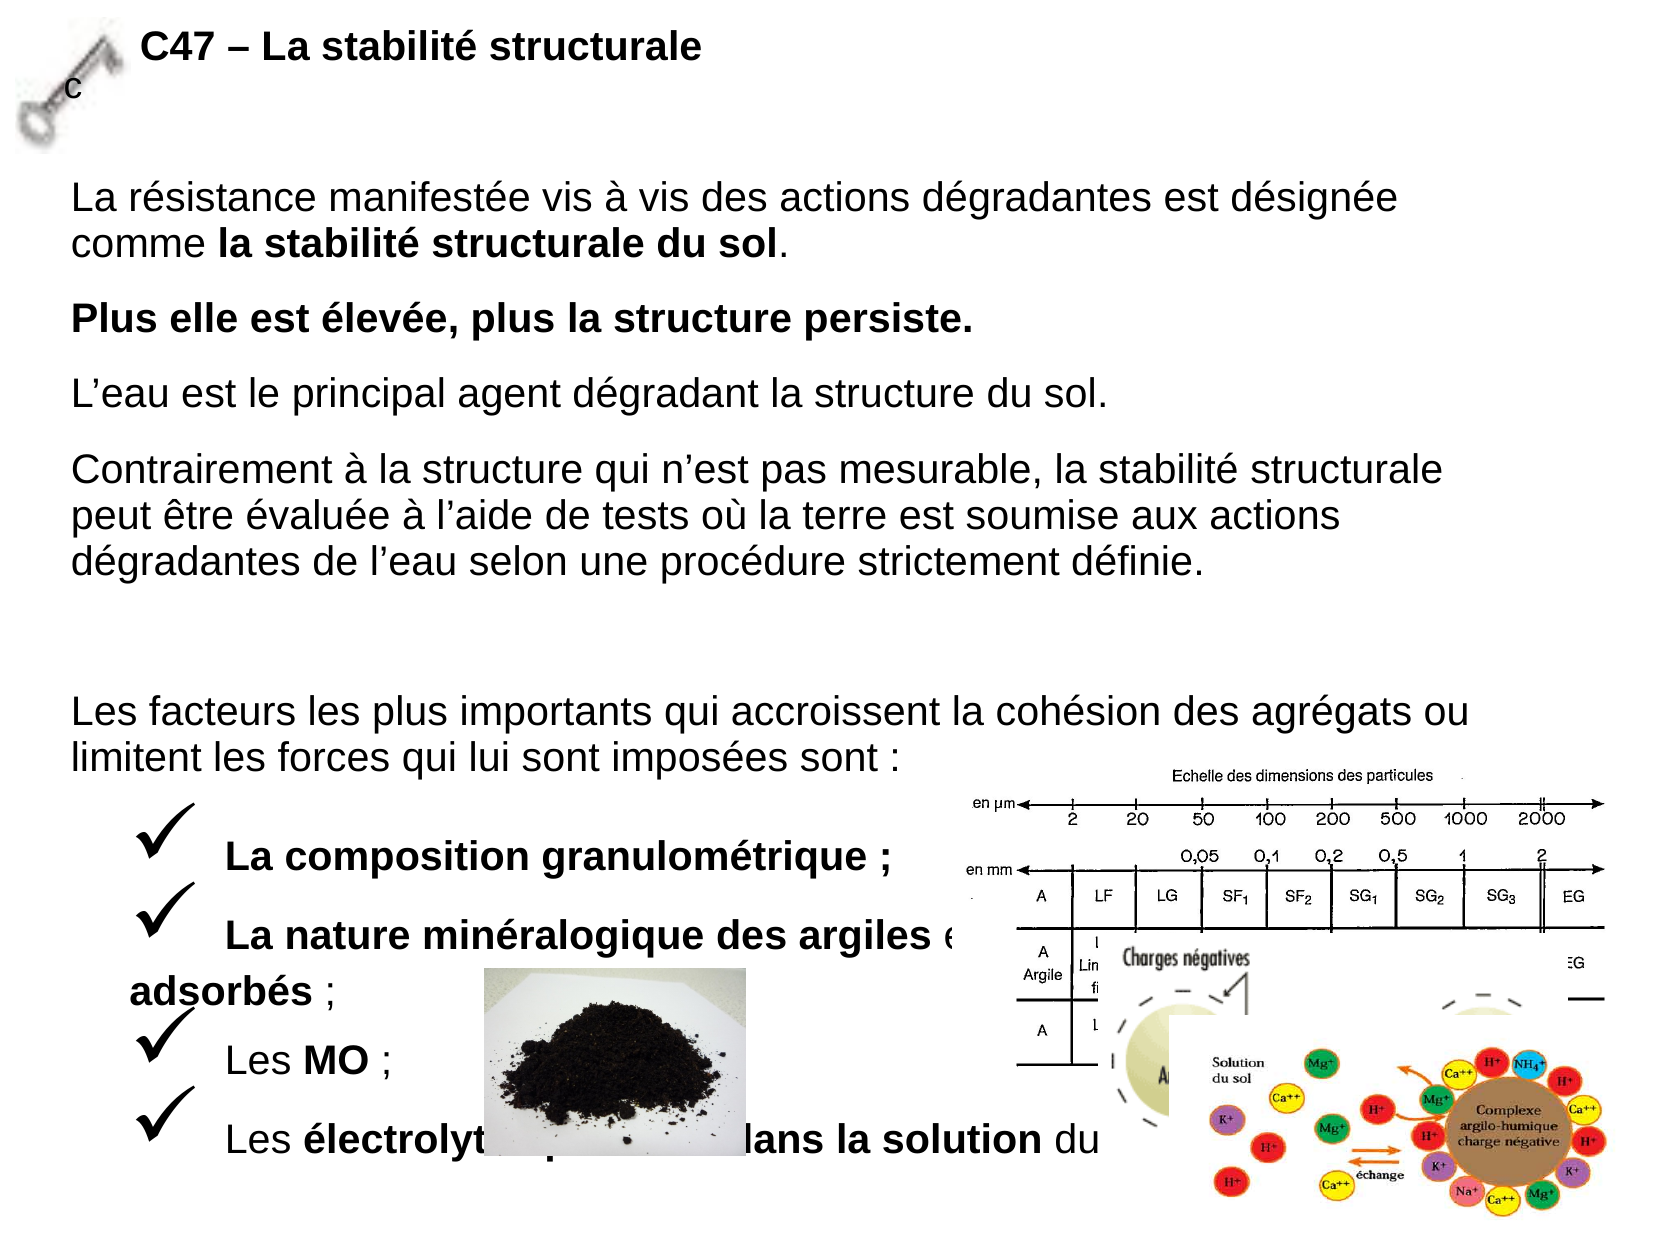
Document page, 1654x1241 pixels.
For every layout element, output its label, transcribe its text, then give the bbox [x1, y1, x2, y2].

picture [484, 968, 746, 1156]
picture [15, 17, 131, 154]
list C47 – La stabilité structurale La résistance manifestée vis à vis des actions dégradantes est désignée comme la stabilité structurale du sol. Plus elle est élevée, plus la structure persiste. L’eau est le principal agent dégradant la structure du sol. Contrairement à la structure qui n’est pas mesurable, la stabilité structurale peut être évaluée à l’aide de tests où la terre est soumise aux actions dégradantes de l’eau selon une procédure strictement définie. Les facteurs les plus importants qui accroissent la cohésion des agrégats ou limitent les forces qui lui sont imposées sont :  La composition granulométrique ;  La nature minéralogique des argiles et la nature des cations adsorbés ;  Les MO ;  Les électrolytes présents dans la solution du sol. [70, 23, 1526, 1182]
picture [952, 760, 1653, 1231]
